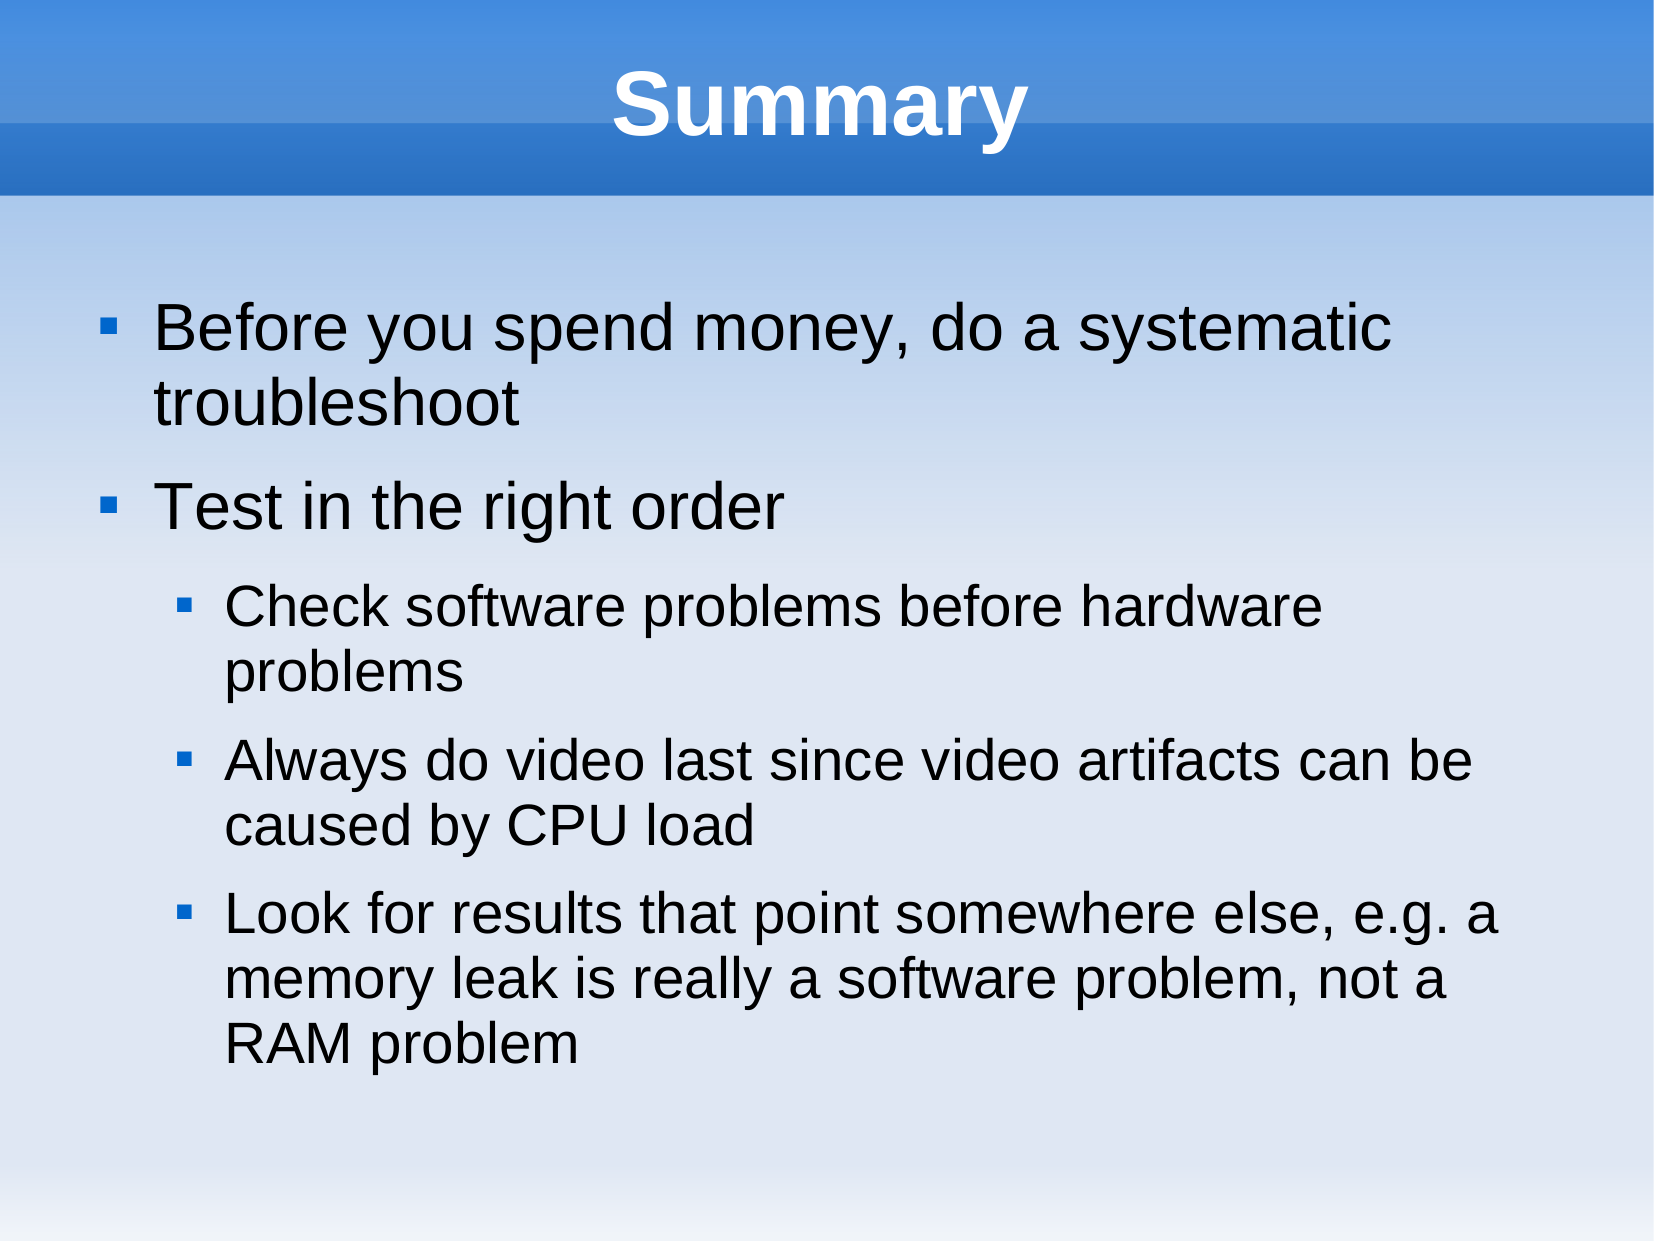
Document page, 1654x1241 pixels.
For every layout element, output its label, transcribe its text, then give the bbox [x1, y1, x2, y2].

title Summary [76, 0, 1565, 208]
picture [0, 0, 1654, 1241]
list Before you spend money, do a systematic troubleshoot Test in the right order Check software problems before hardware problems Always do video last since video artifacts can be caused by CPU load Look for results that point somewhere else, e.g. a memory leak is really a software problem, not a RAM problem [82, 290, 1571, 1109]
